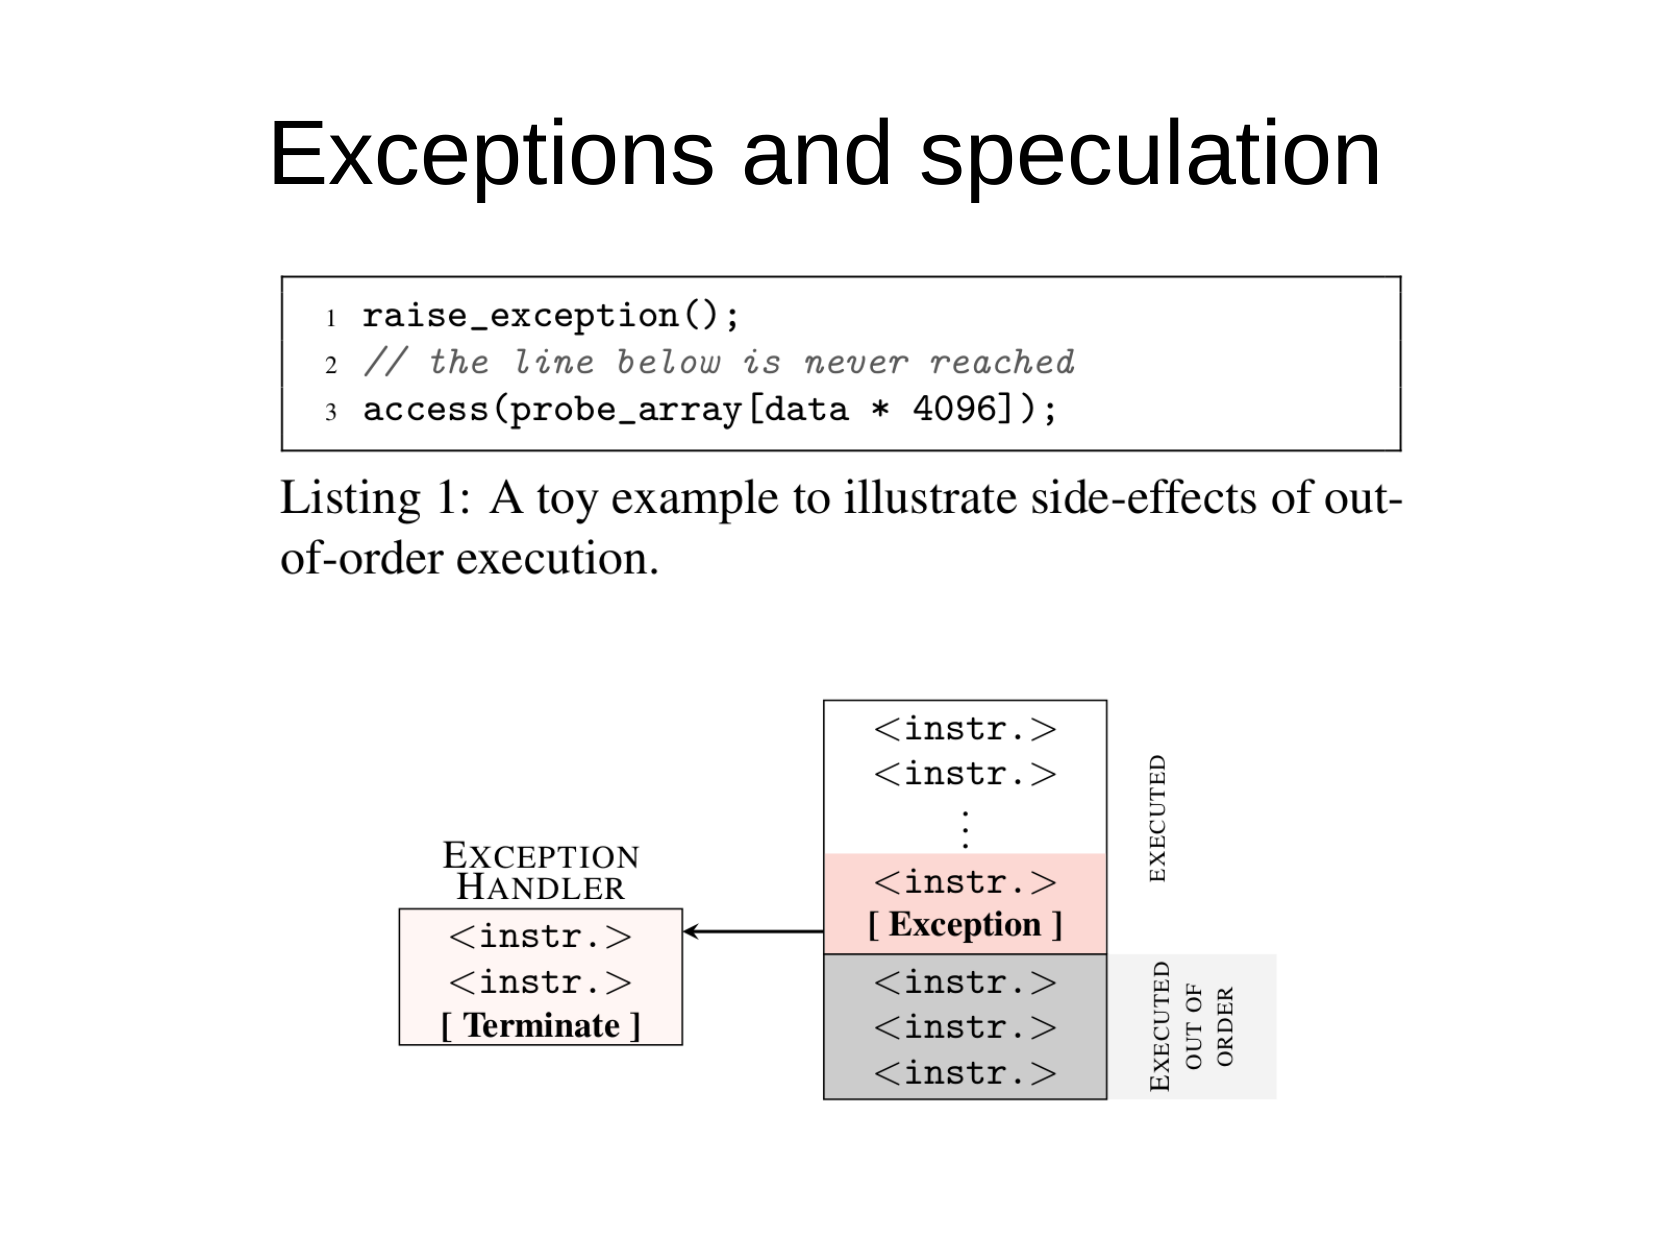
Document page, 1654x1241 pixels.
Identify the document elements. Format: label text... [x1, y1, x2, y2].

title Exceptions and speculation [82, 49, 1571, 257]
picture [225, 224, 1447, 1163]
